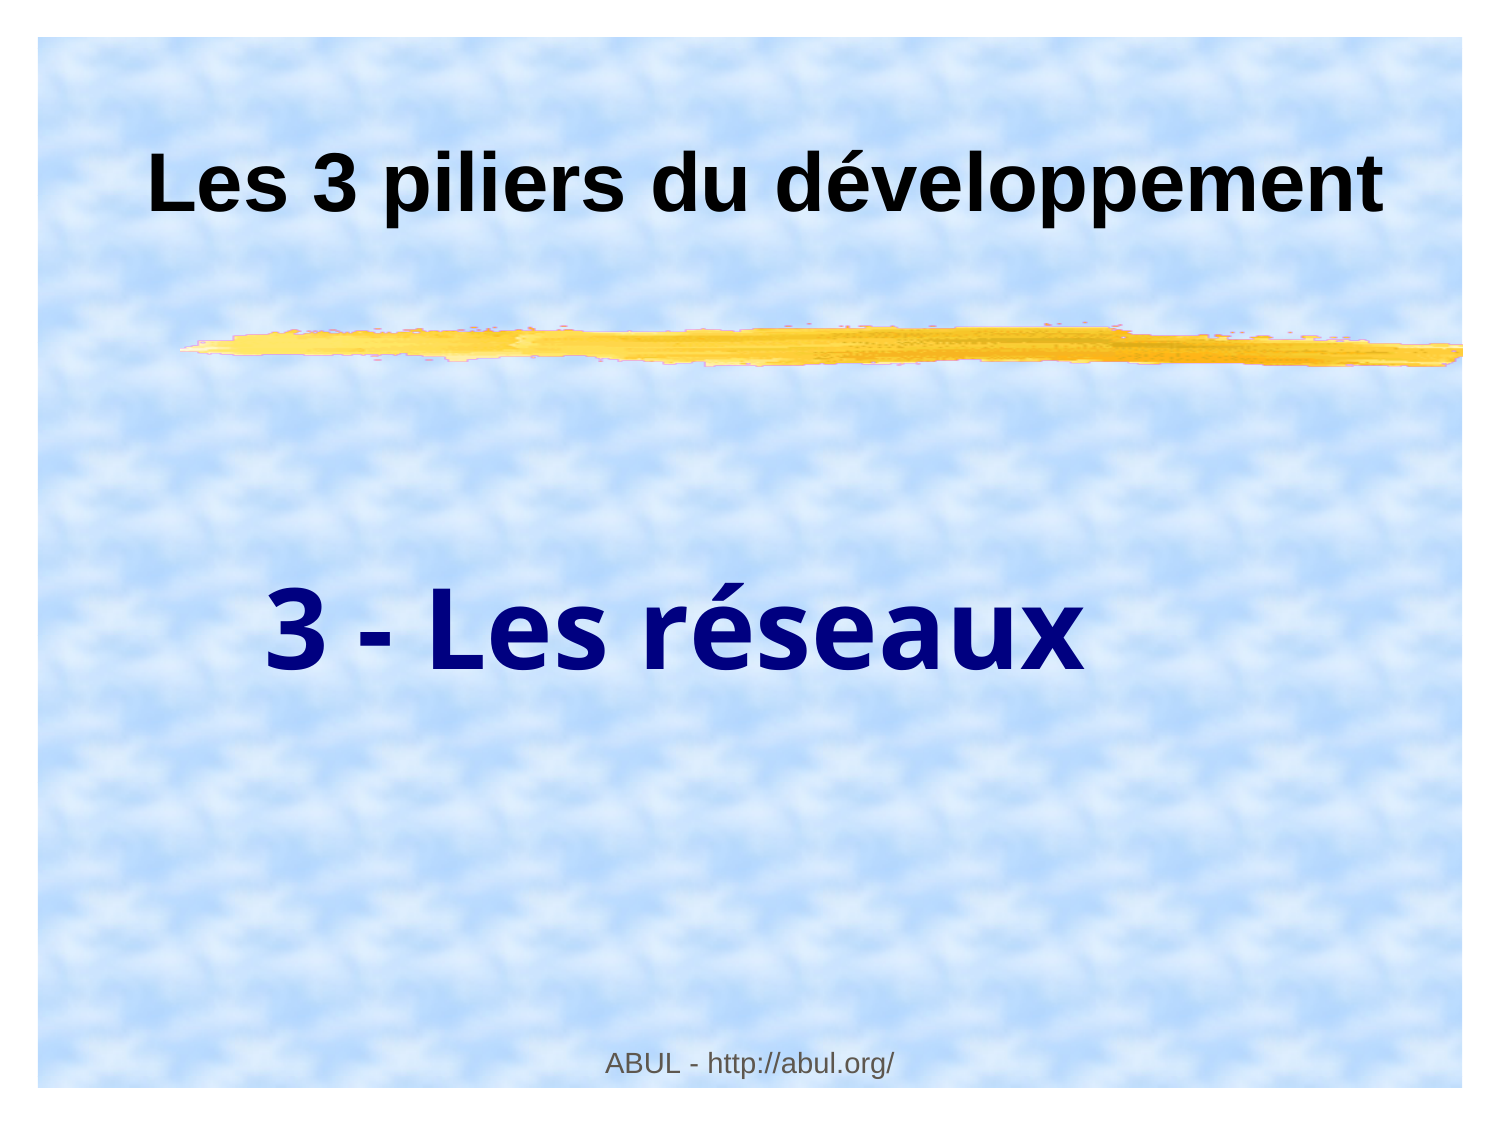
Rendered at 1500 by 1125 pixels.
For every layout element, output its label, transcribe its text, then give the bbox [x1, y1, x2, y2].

subtitle 3 - Les réseaux [264, 491, 1262, 761]
picture [37, 37, 1463, 1088]
title Les 3 piliers du développement [145, 66, 1416, 300]
